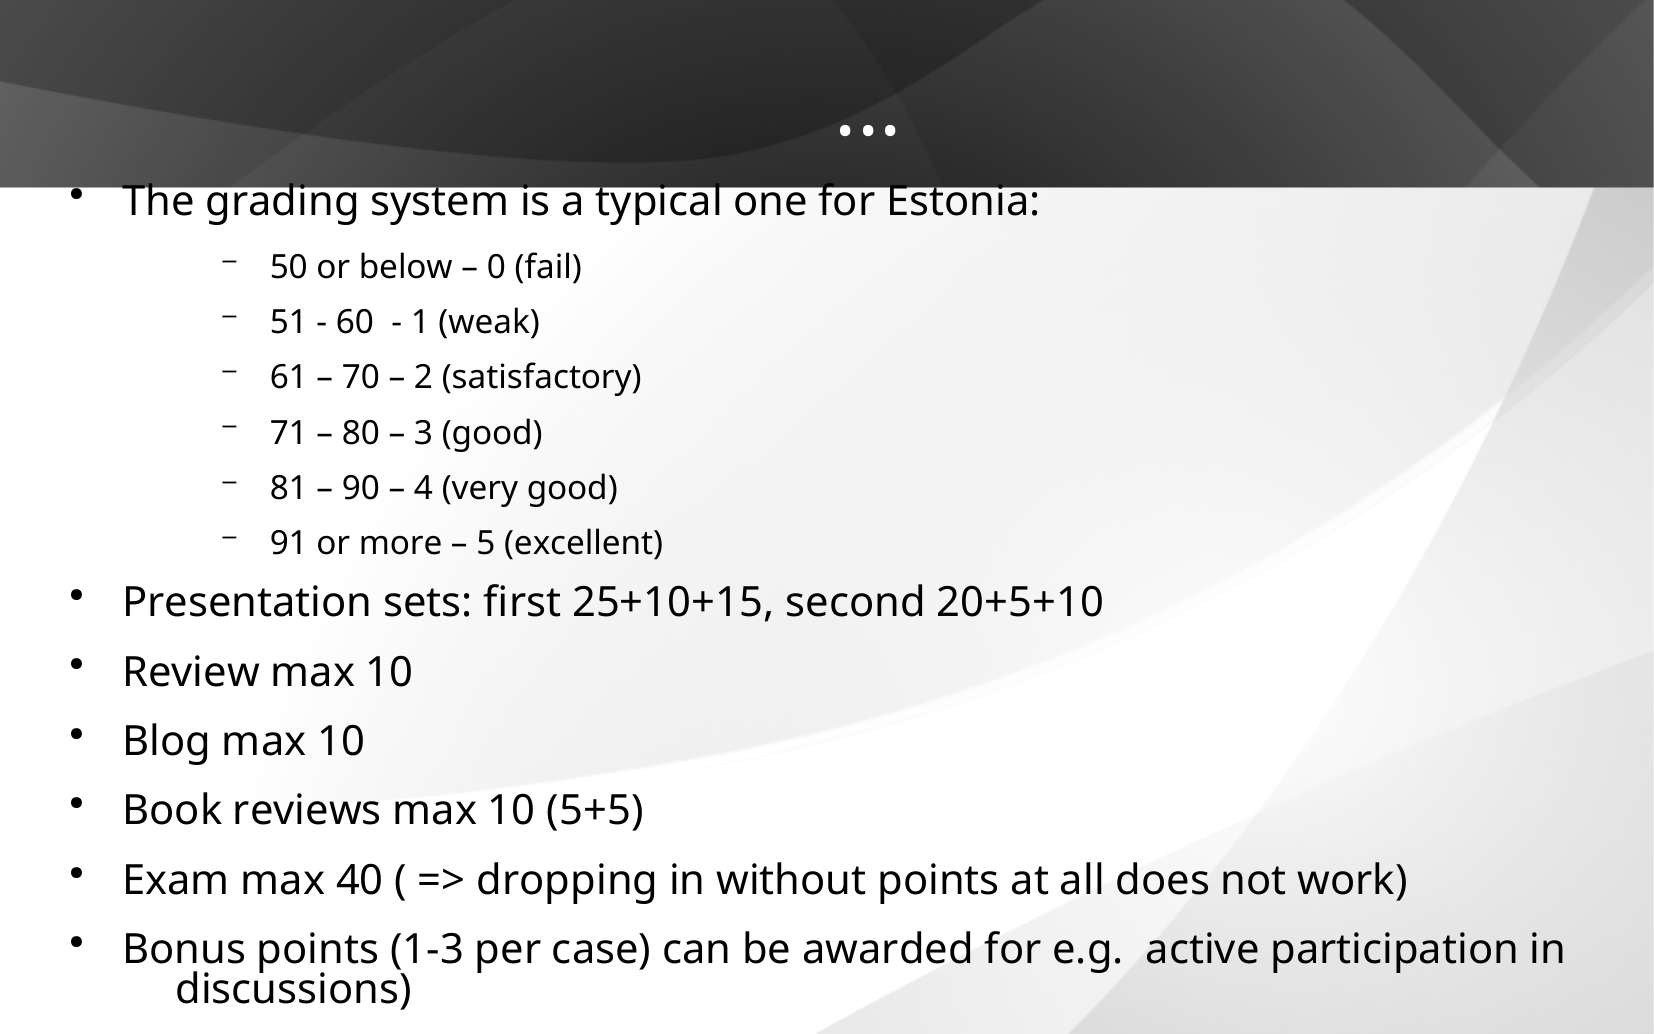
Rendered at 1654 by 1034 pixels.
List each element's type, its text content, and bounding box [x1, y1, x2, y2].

picture [0, 0, 1654, 1034]
title ... [124, 0, 1613, 208]
list The grading system is a typical one for Estonia: 50 or below – 0 (fail) 51 - 60 - 1 (weak) 61 – 70 – 2 (satisfactory) 71 – 80 – 3 (good) 81 – 90 – 4 (very good) 91 or more – 5 (excellent) Presentation sets: first 25+10+15, second 20+5+10 Review max 10 Blog max 10 Book reviews max 10 (5+5) Exam max 40 ( => dropping in without points at all does not work) Bonus points (1-3 per case) can be awarded for e.g. active participation in discussions) [33, 183, 1572, 1011]
